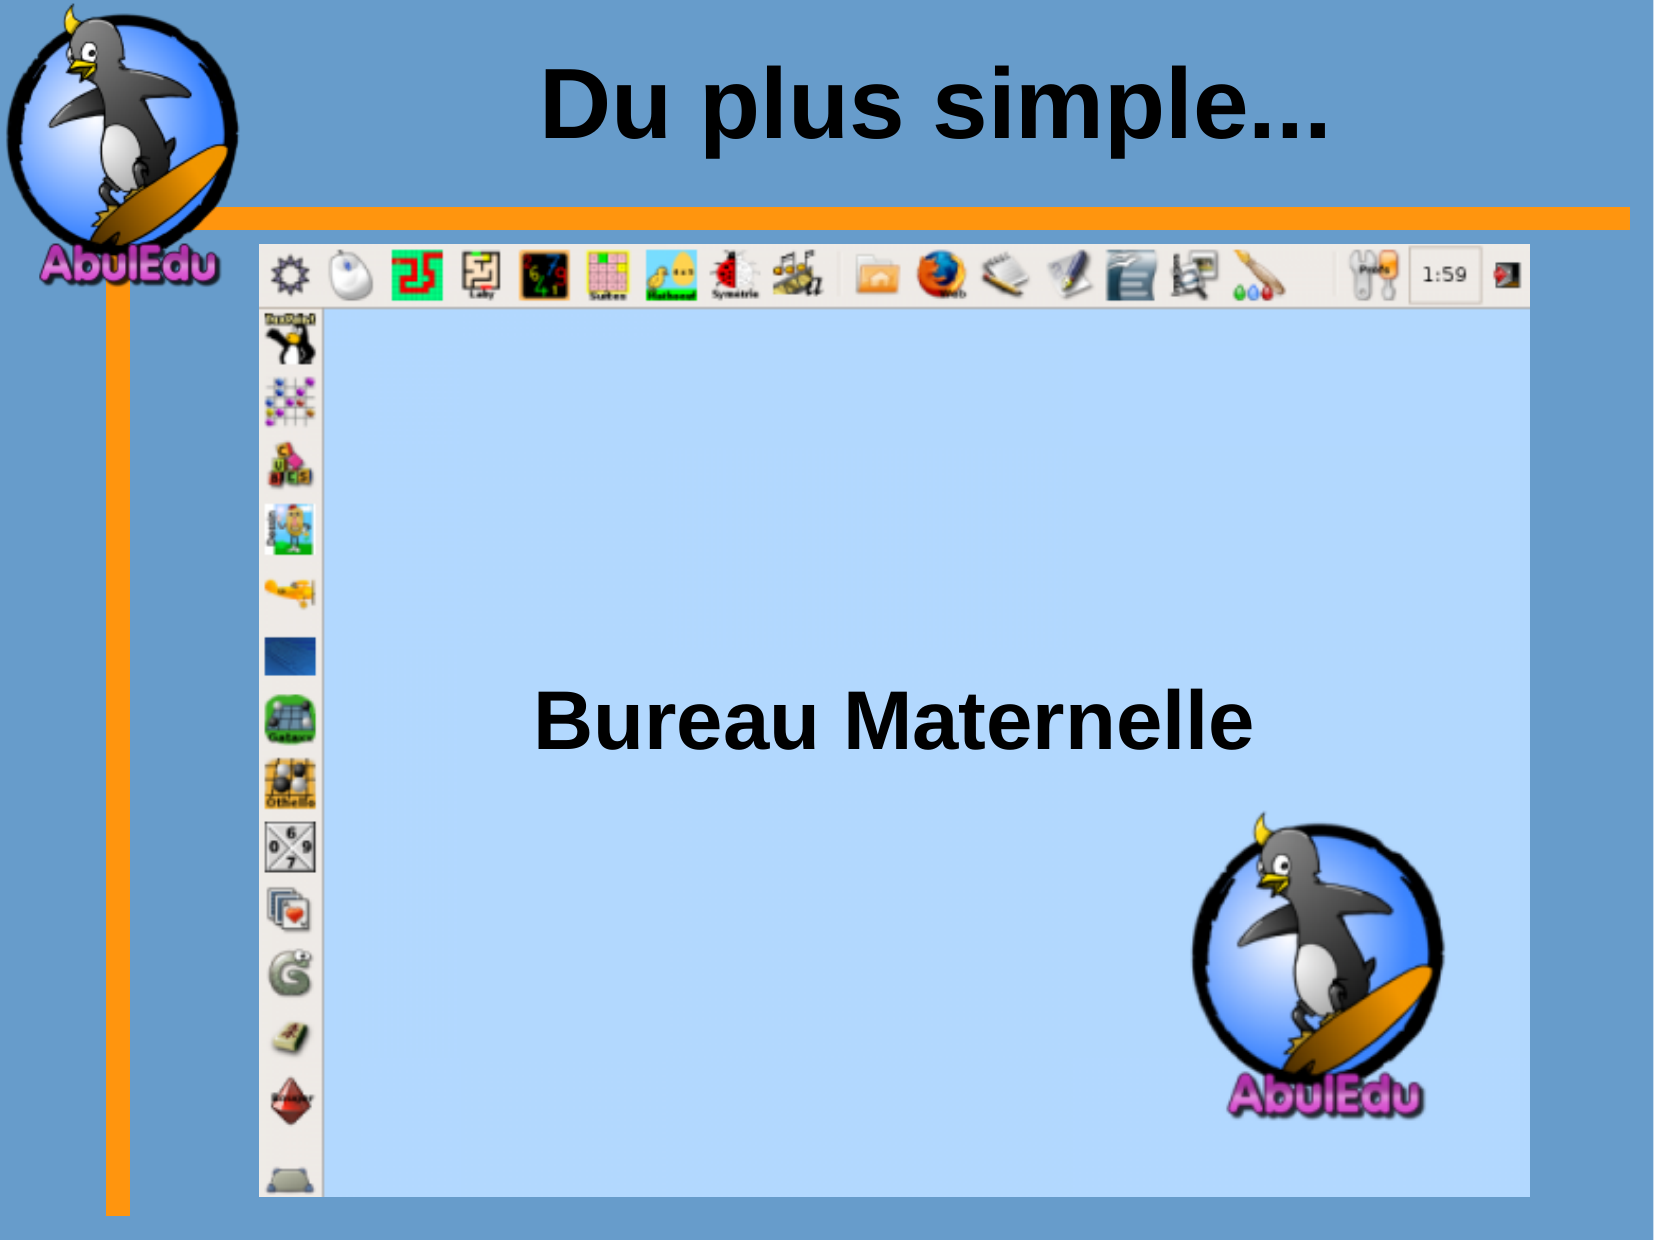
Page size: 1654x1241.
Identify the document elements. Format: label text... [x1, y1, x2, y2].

title Du plus simple... [248, 0, 1636, 208]
picture [0, 0, 248, 292]
picture [259, 244, 1530, 1197]
